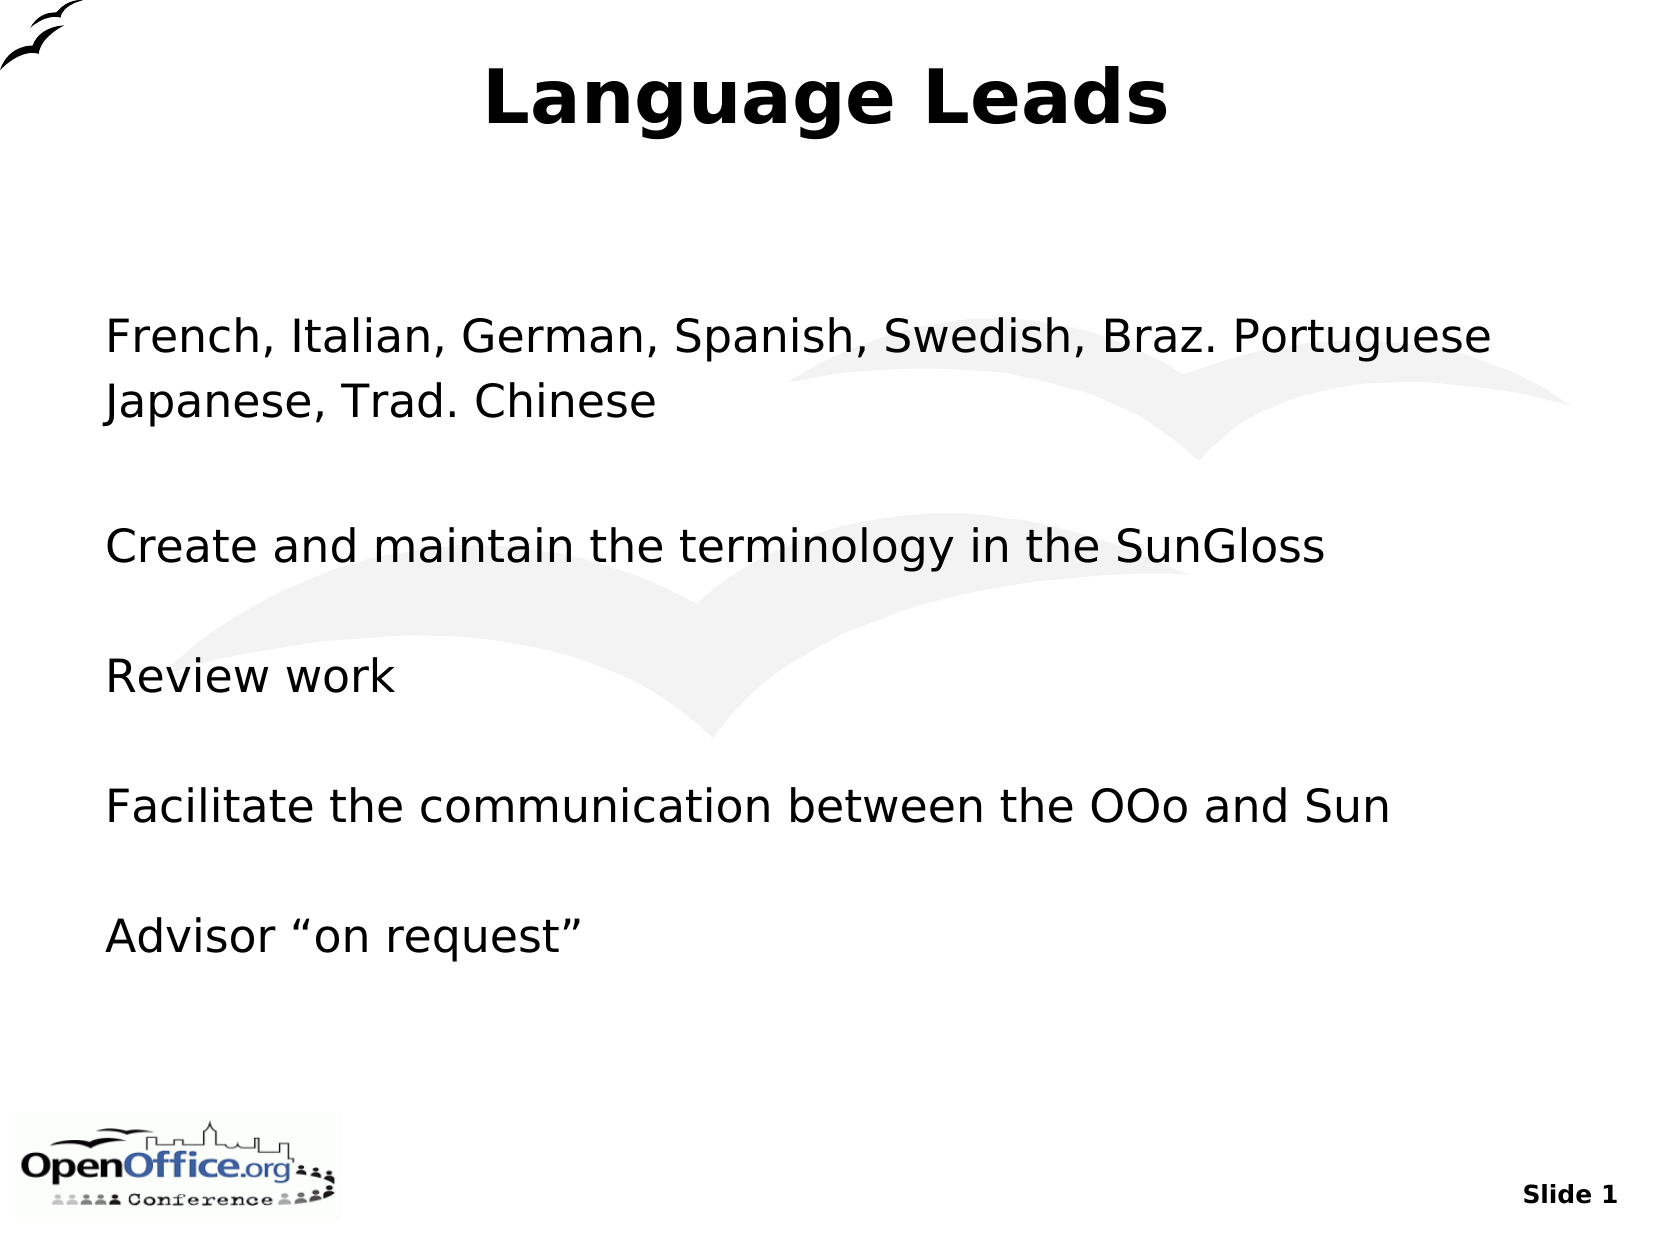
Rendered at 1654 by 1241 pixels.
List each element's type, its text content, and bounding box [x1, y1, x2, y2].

title Language Leads [0, 0, 1654, 196]
picture [15, 1112, 341, 1220]
list French, Italian, German, Spanish, Swedish, Braz. Portuguese Japanese, Trad. Chinese Create and maintain the terminology in the SunGloss Review work Facilitate the communication between the OOo and Sun Advisor “on request” [105, 310, 1531, 1057]
